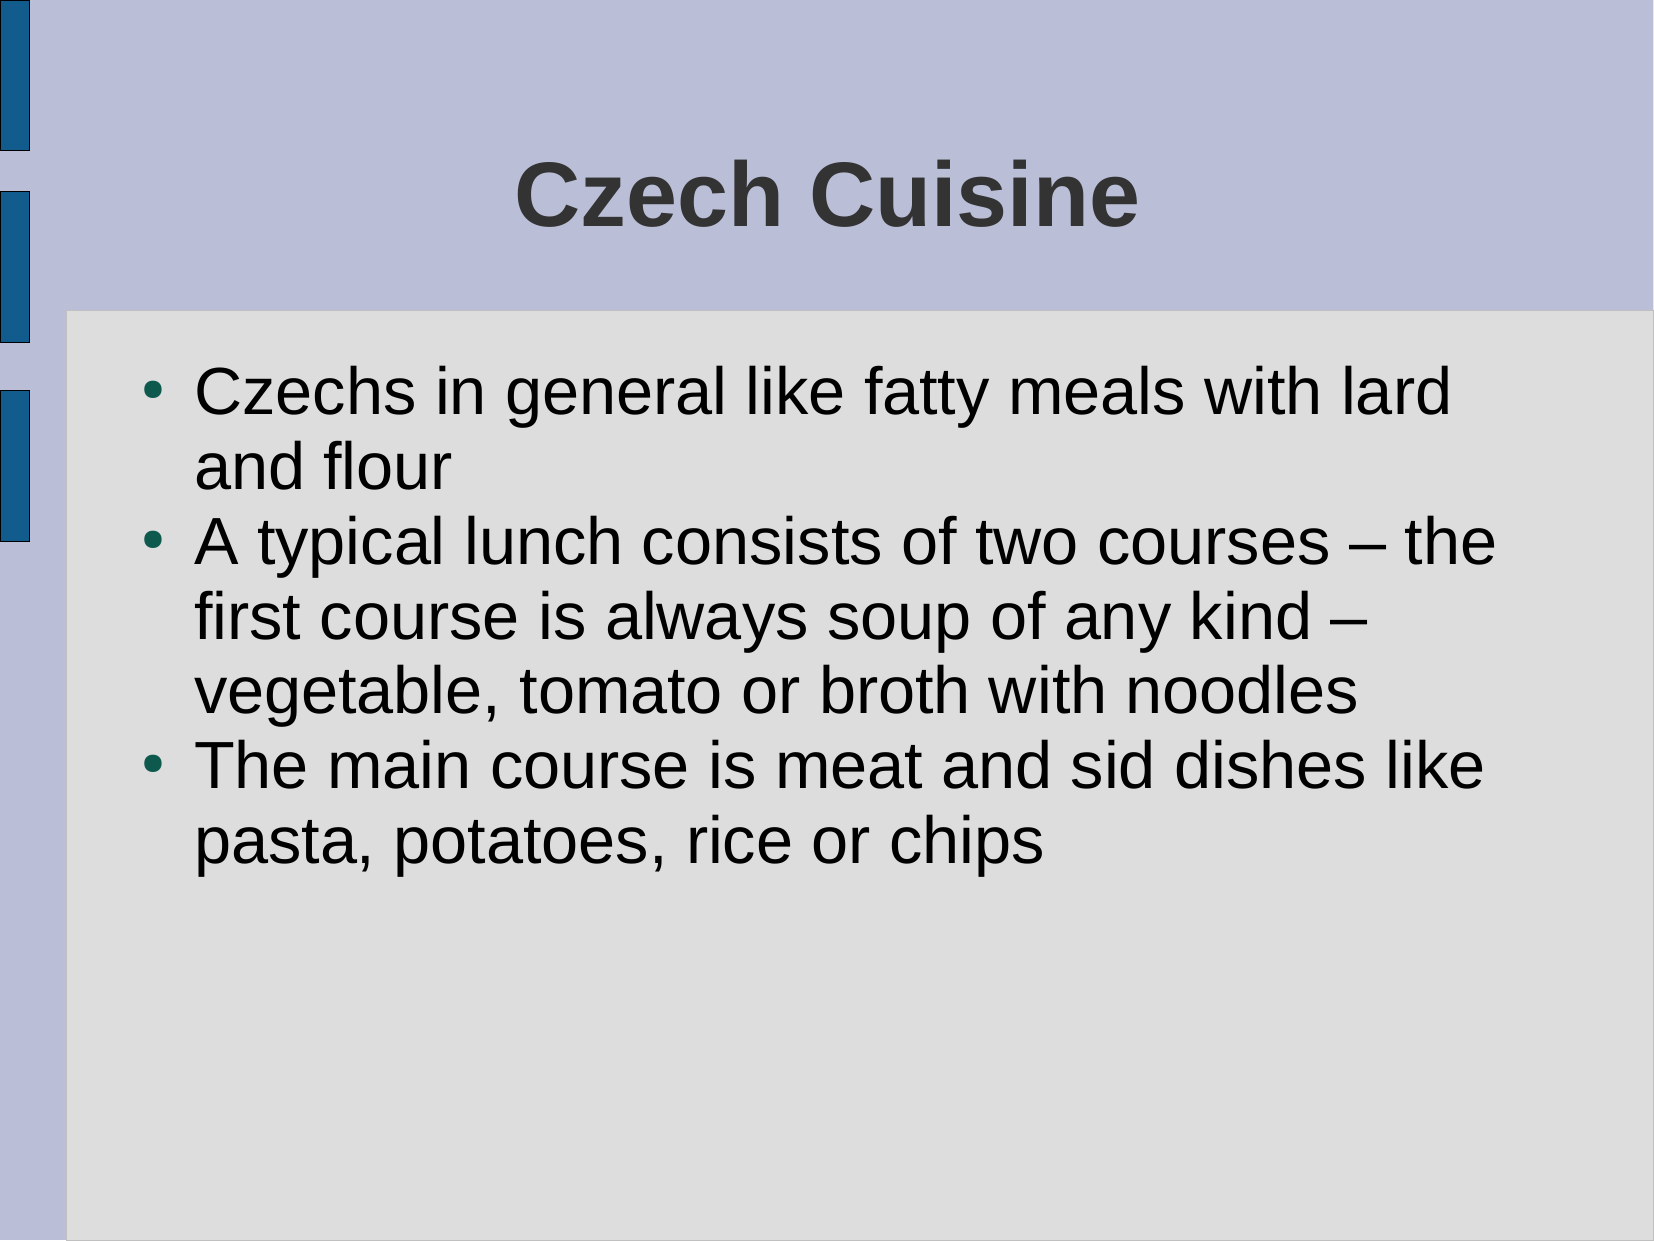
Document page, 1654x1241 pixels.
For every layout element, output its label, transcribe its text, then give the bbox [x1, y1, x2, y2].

list Czechs in general like fatty meals with lard and flour A typical lunch consists of two courses – the first course is always soup of any kind – vegetable, tomato or broth with noodles The main course is meat and sid dishes like pasta, potatoes, rice or chips [123, 354, 1536, 1136]
title Czech Cuisine [121, 91, 1534, 299]
